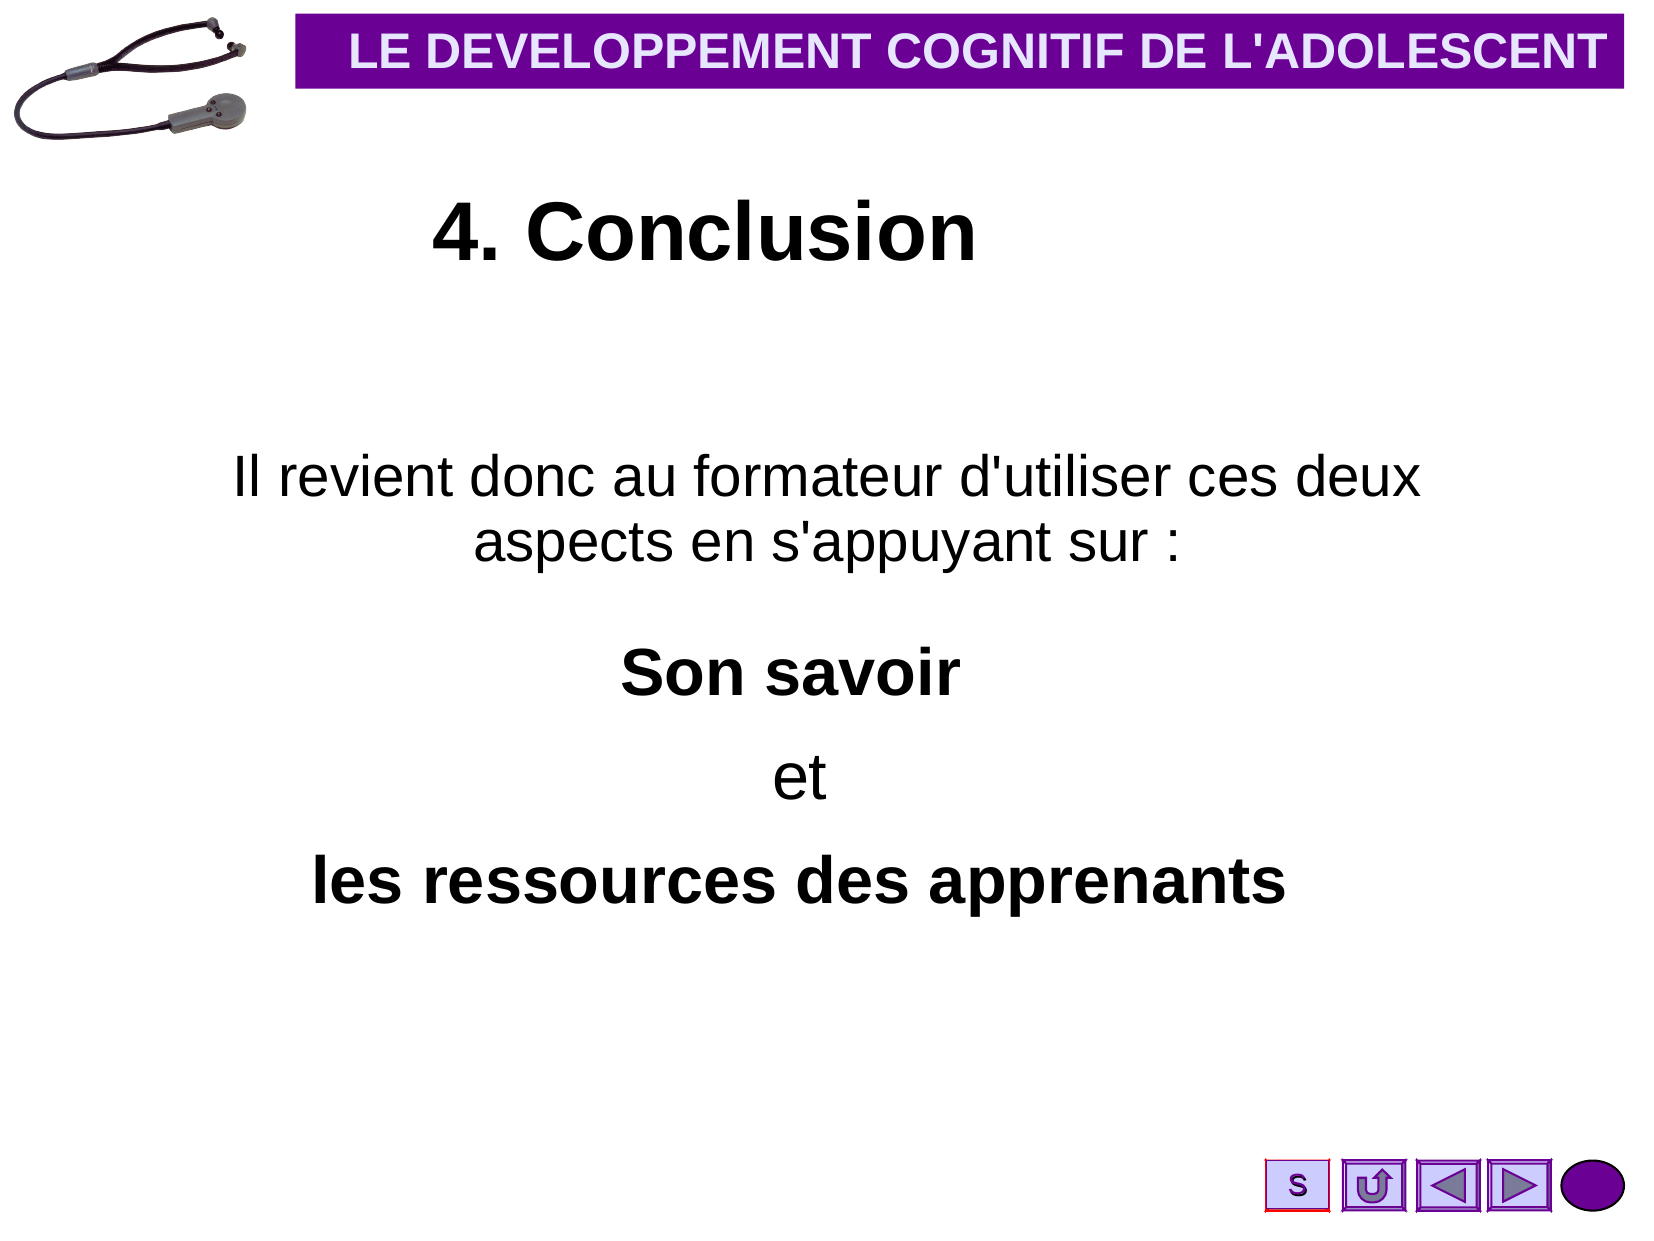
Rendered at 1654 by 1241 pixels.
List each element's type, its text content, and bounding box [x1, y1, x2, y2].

picture [8, 8, 260, 153]
list Il revient donc au formateur d'utiliser ces deux aspects en s'appuyant sur : Son savoir et les ressources des apprenants [118, 436, 1482, 1034]
text_box 4. Conclusion [287, 112, 994, 286]
text_box [1561, 1160, 1625, 1211]
text_box LE DEVELOPPEMENT COGNITIF DE L'ADOLESCENT [295, 13, 1625, 89]
